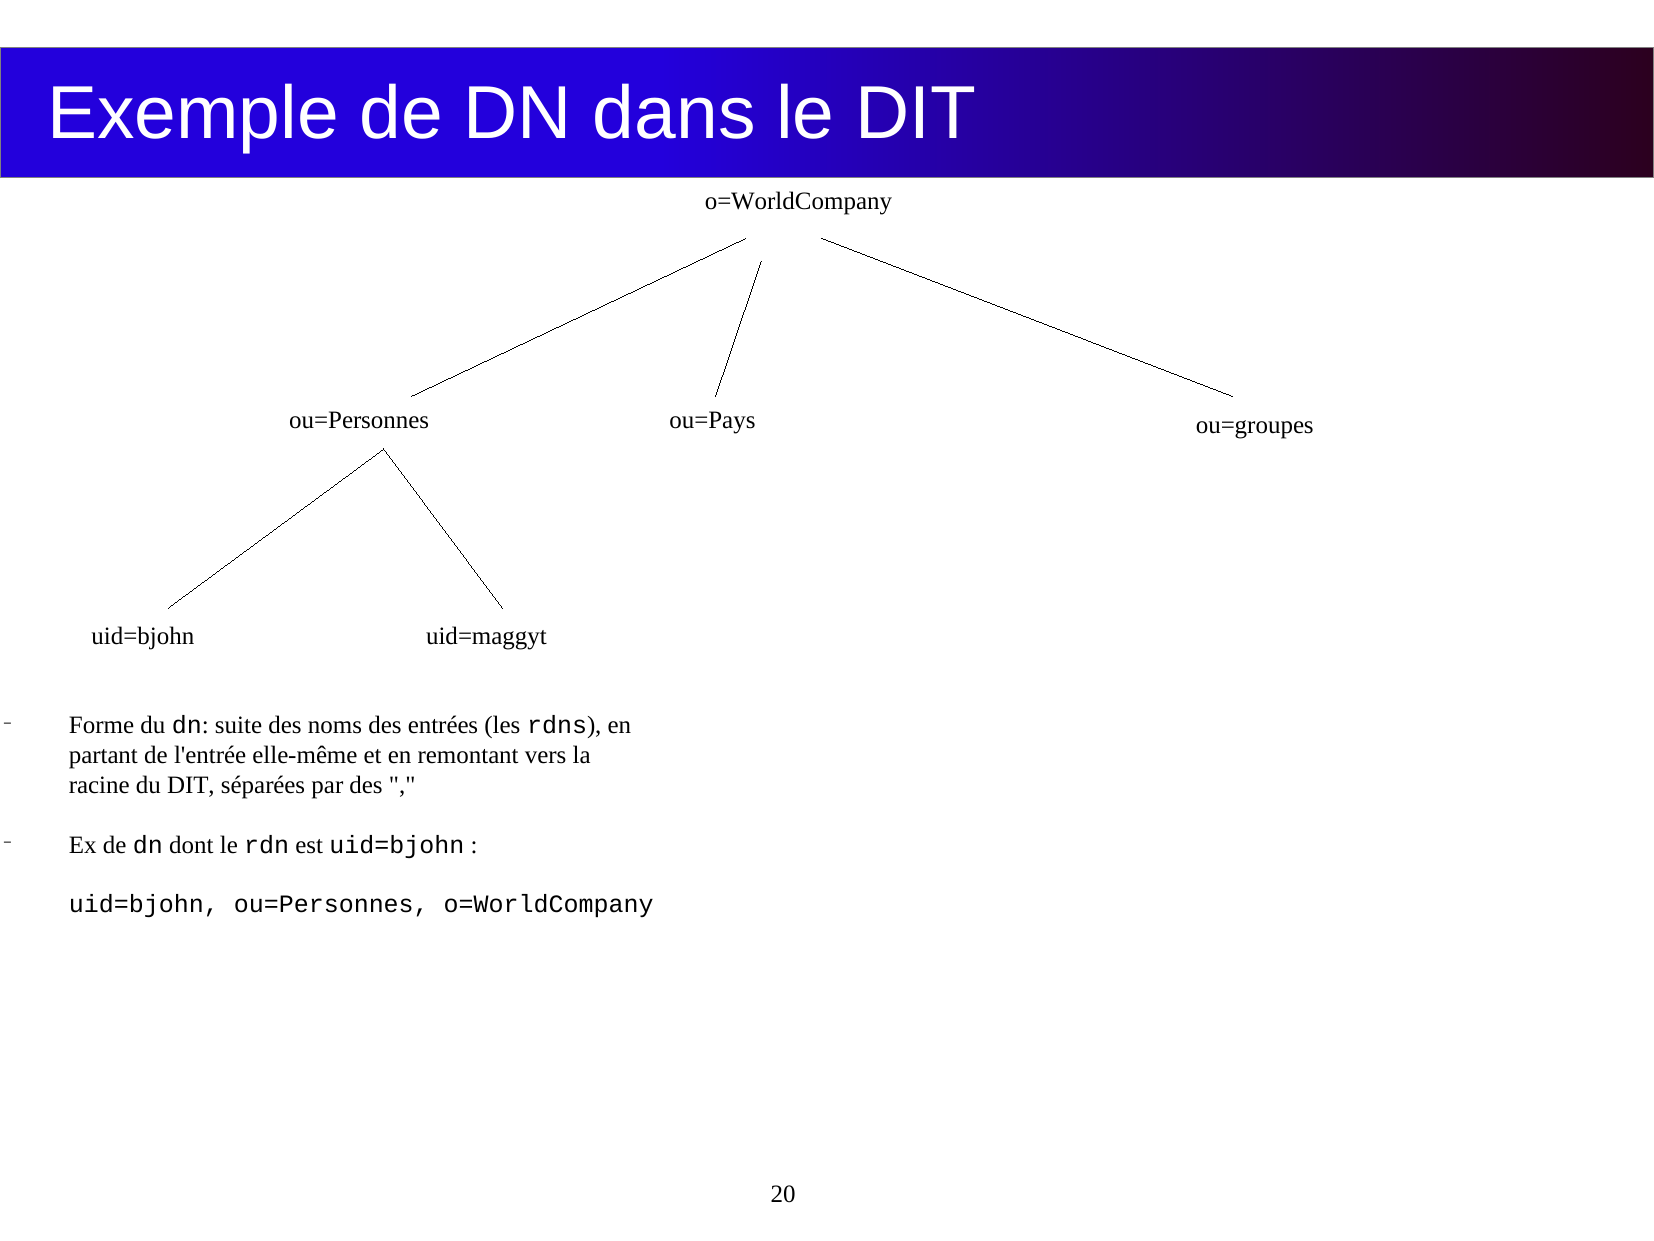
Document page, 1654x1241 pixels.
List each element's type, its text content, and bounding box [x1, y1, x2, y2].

text_box o=WorldCompany [690, 177, 1329, 251]
text_box ou=Personnes [274, 396, 654, 470]
text_box Forme du dn: suite des noms des entrées (les rdns), en partant de l'entrée elle-même et en remontant vers la racine du DIT, séparées par des "," Ex de dn dont le rdn est uid=bjohn : uid=bjohn, ou=Personnes, o=WorldCompany [0, 700, 1654, 951]
text_box uid=maggyt [411, 612, 1051, 686]
text_box ou=Pays [654, 396, 1294, 470]
title Exemple de DN dans le DIT [47, 6, 1571, 225]
text_box uid=bjohn [76, 612, 411, 686]
text_box ou=groupes [1294, 401, 1654, 447]
